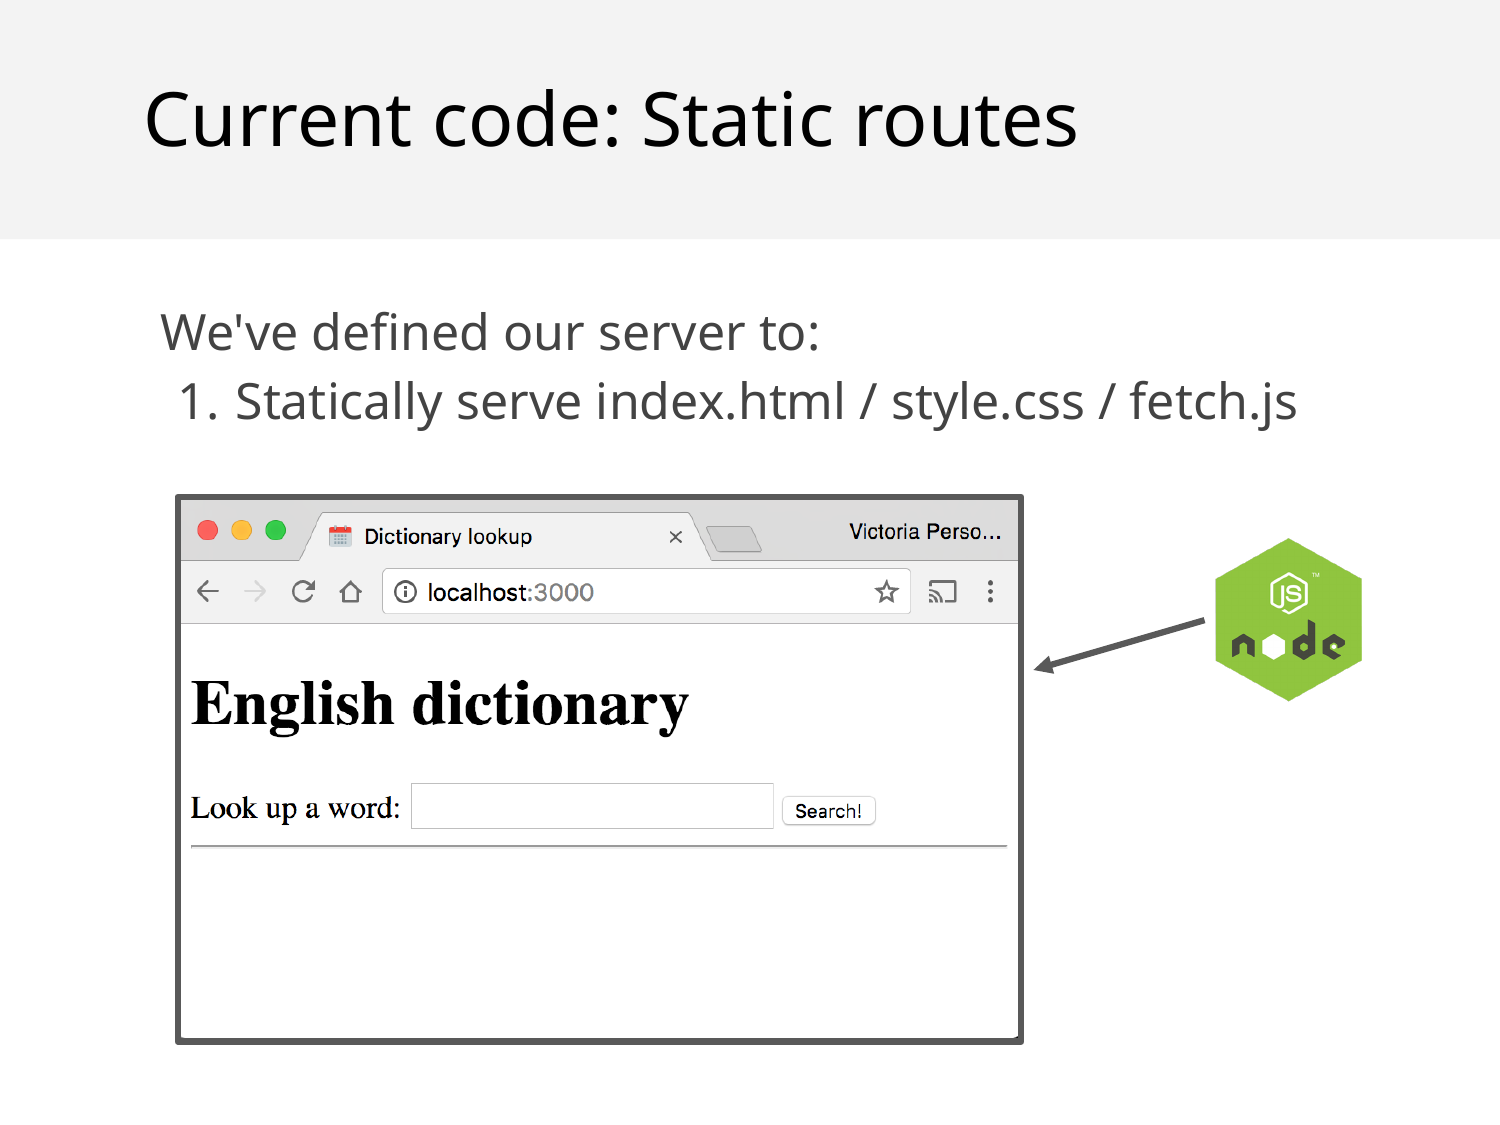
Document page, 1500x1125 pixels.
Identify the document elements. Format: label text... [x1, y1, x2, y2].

list We've defined our server to: Statically serve index.html / style.css / fetch.js [145, 276, 1372, 443]
title Current code: Static routes [128, 56, 1372, 183]
picture [180, 499, 1019, 1039]
picture [1204, 536, 1372, 704]
